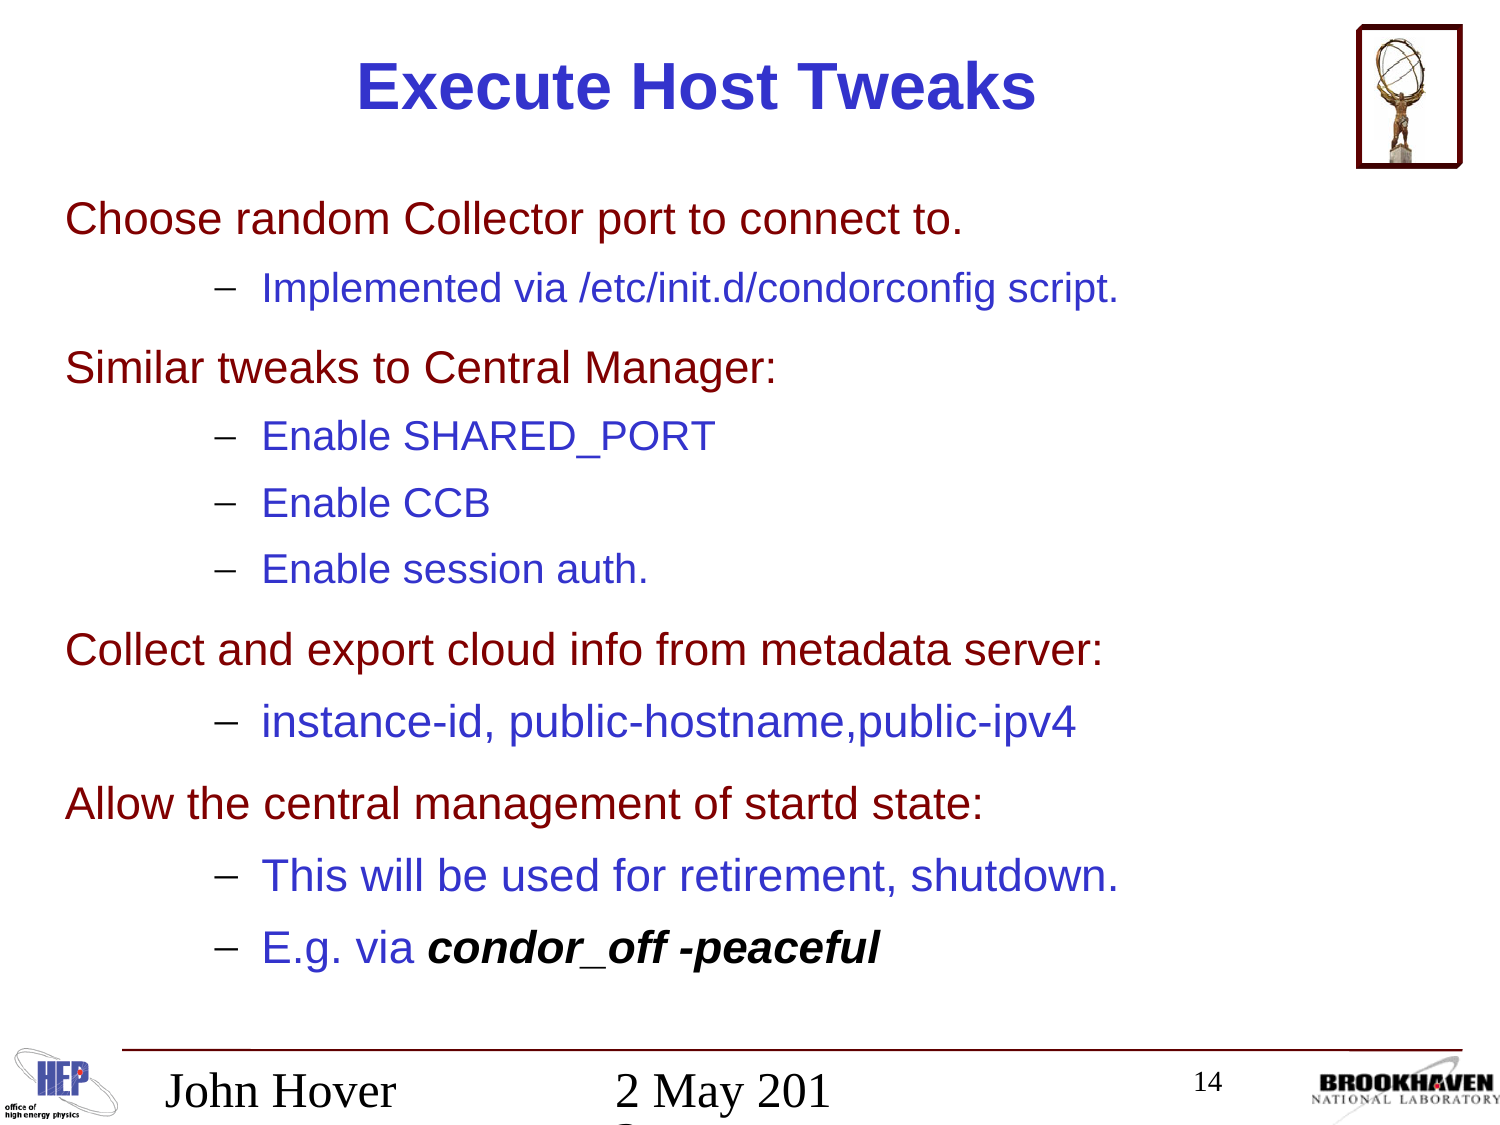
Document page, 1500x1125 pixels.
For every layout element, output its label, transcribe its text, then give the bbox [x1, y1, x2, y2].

list Choose random Collector port to connect to. Implemented via /etc/init.d/condorconfig script. Similar tweaks to Central Manager: Enable SHARED_PORT Enable CCB Enable session auth. Collect and export cloud info from metadata server: instance-id, public-hostname,public-ipv4 Allow the central management of startd state: This will be used for retirement, shutdown. E.g. via condor_off -peaceful [49, 174, 1458, 991]
picture [1374, 37, 1426, 163]
picture [1312, 1056, 1500, 1125]
picture [0, 1043, 122, 1125]
title Execute Host Tweaks [50, 24, 1346, 158]
